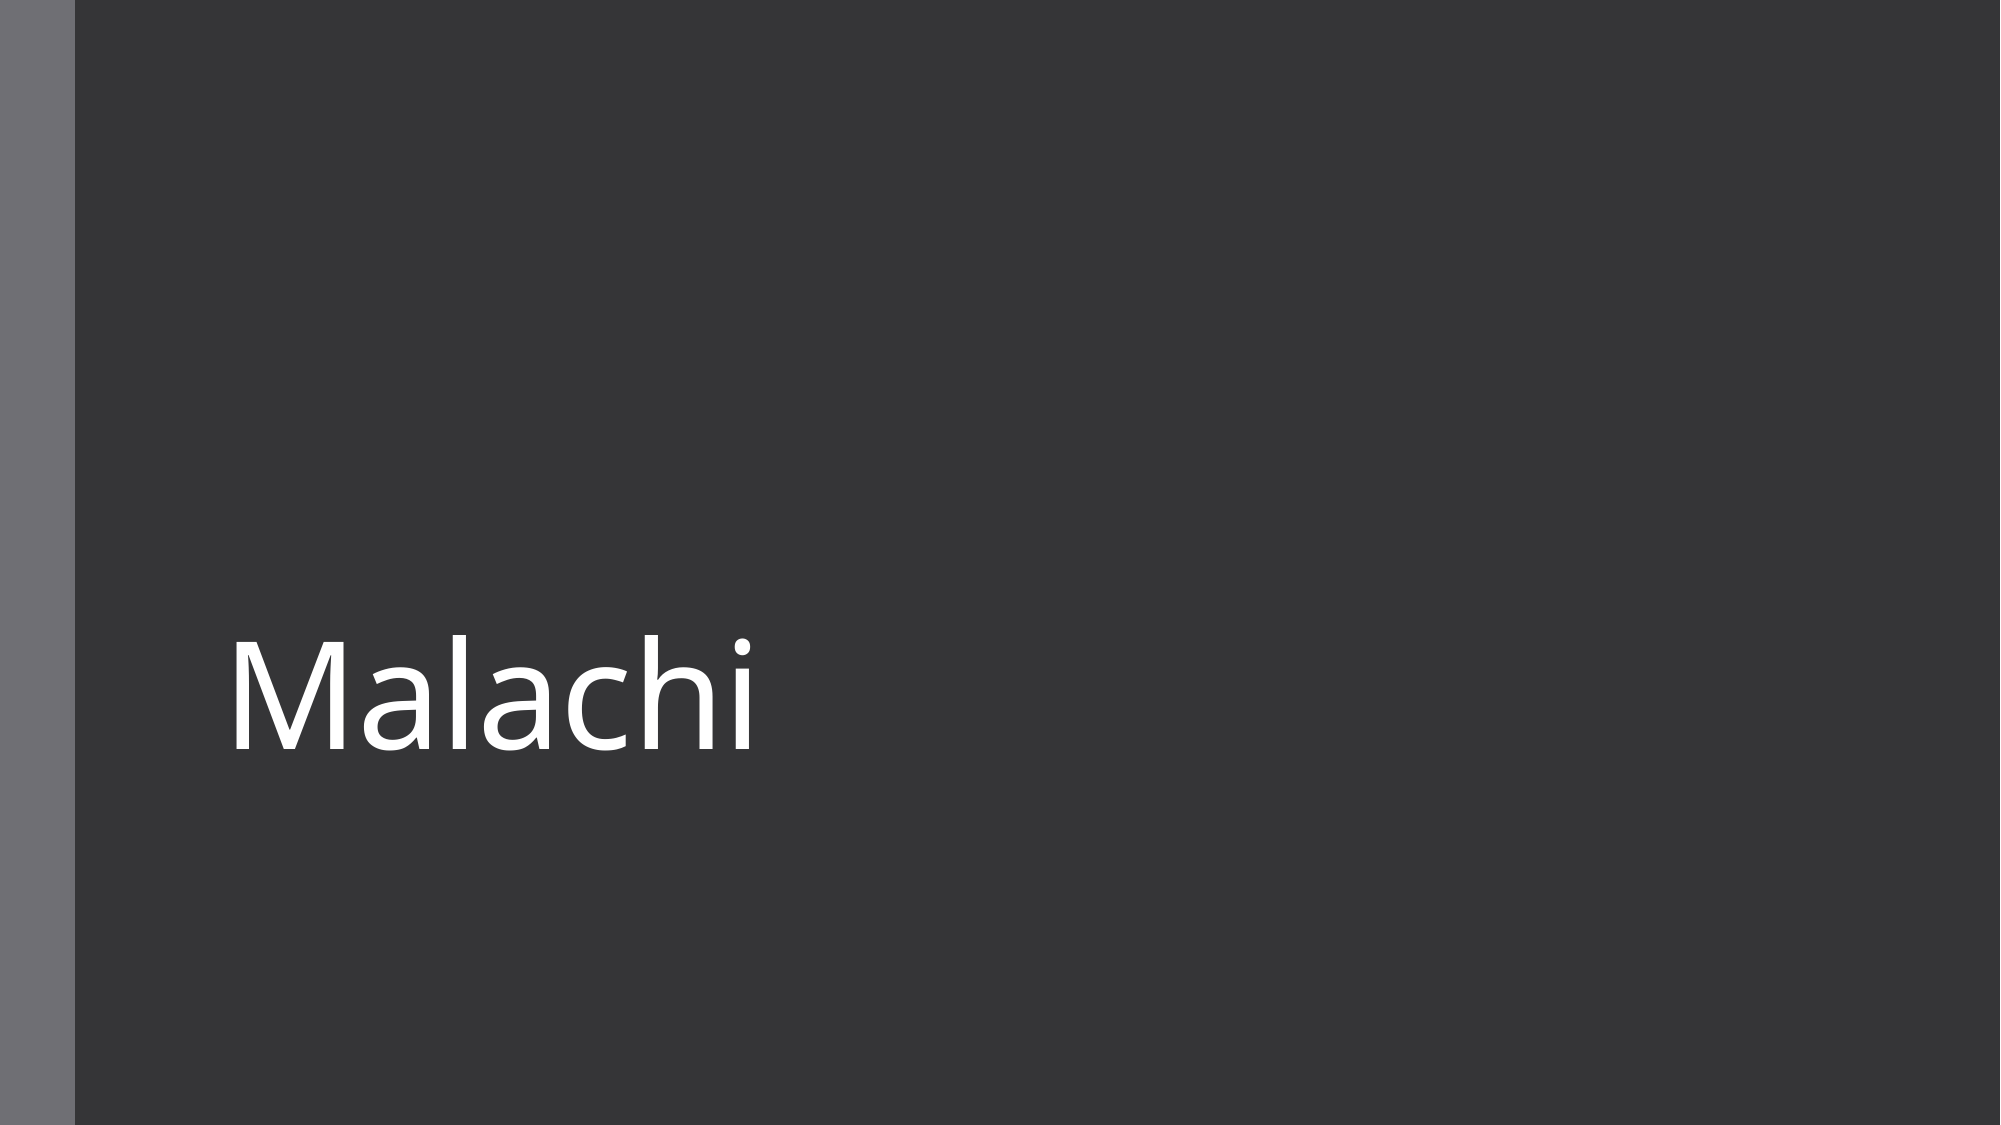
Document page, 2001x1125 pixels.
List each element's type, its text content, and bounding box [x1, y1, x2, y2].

title Malachi [206, 124, 1752, 788]
